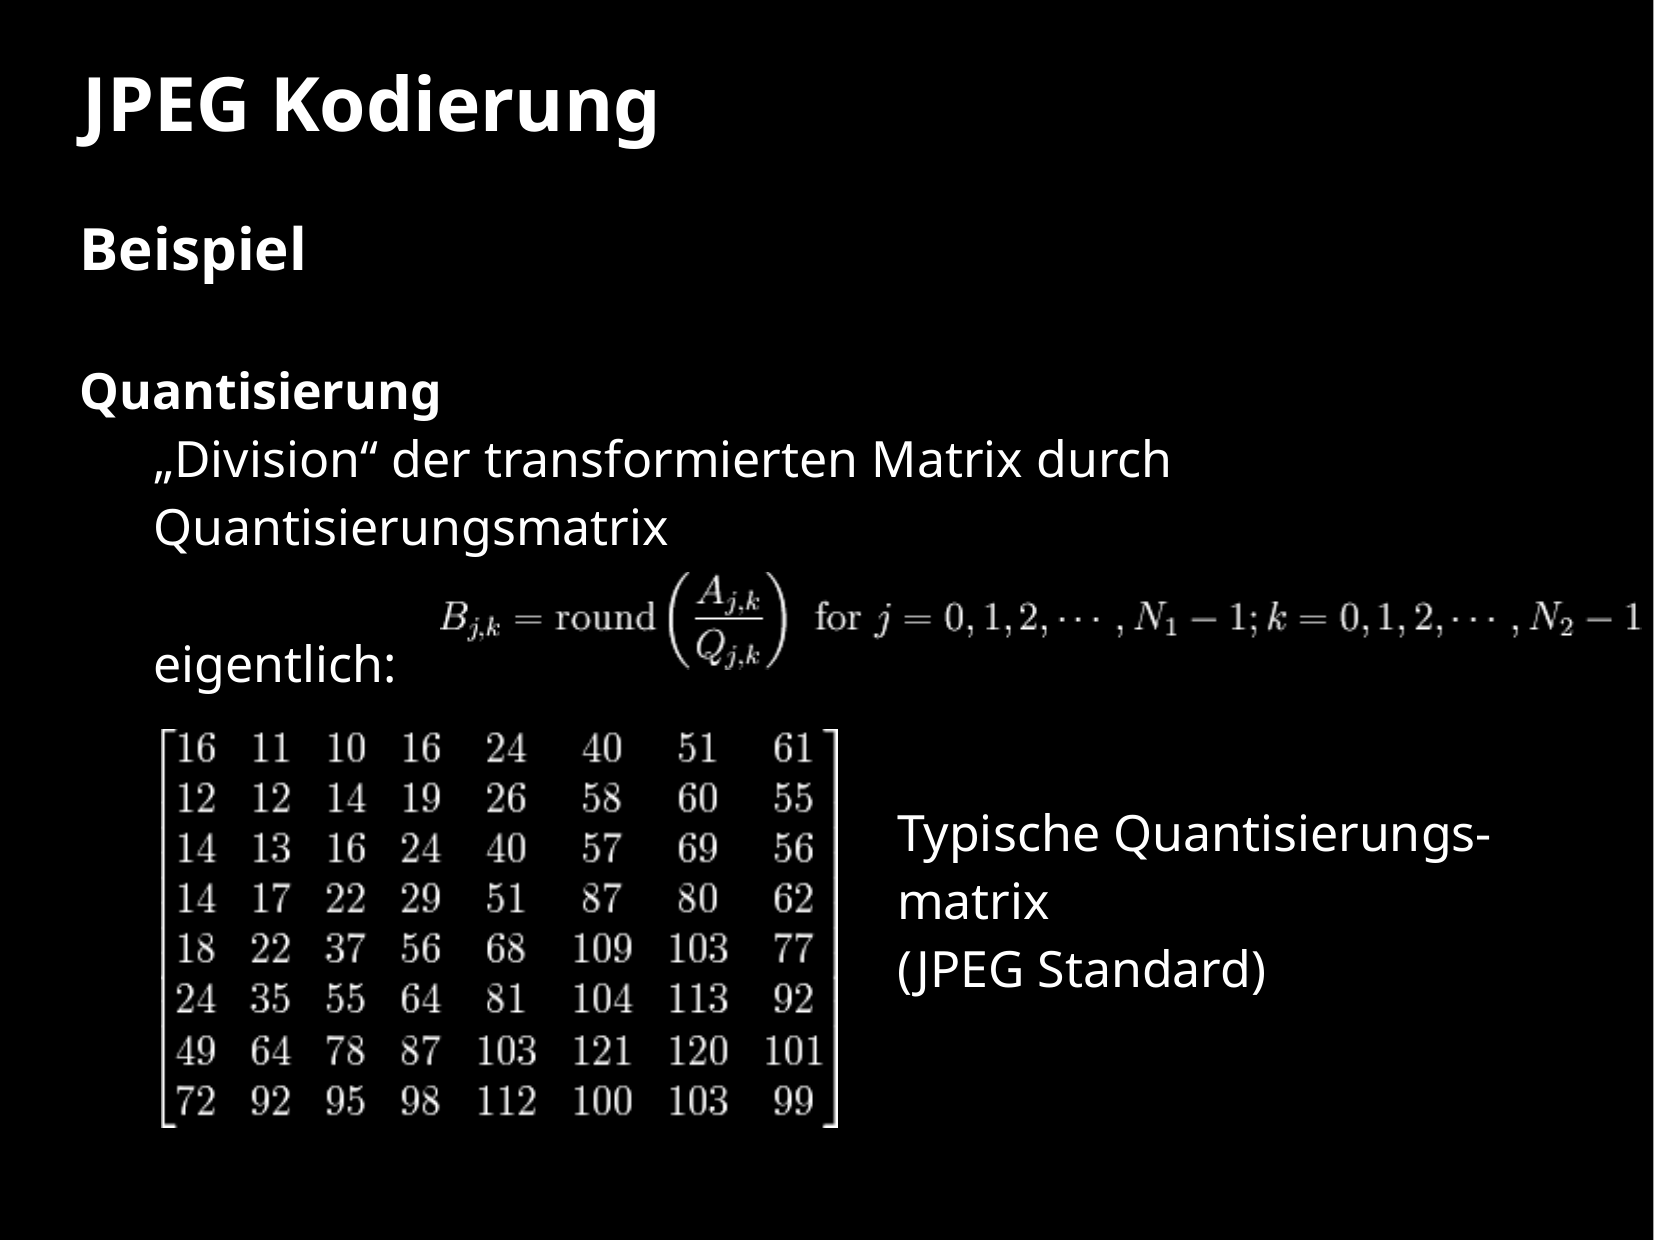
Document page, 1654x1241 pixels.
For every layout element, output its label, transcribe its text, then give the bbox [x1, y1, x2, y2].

picture [440, 572, 1642, 670]
text_box Beispiel Quantisierung „Division“ der transformierten Matrix durch Quantisierungsmatrix eigentlich: [59, 194, 1260, 654]
title JPEG Kodierung [82, 56, 1571, 250]
picture [161, 729, 838, 1128]
text_box Typische Quantisierungs- matrix (JPEG Standard) [876, 784, 1533, 1053]
